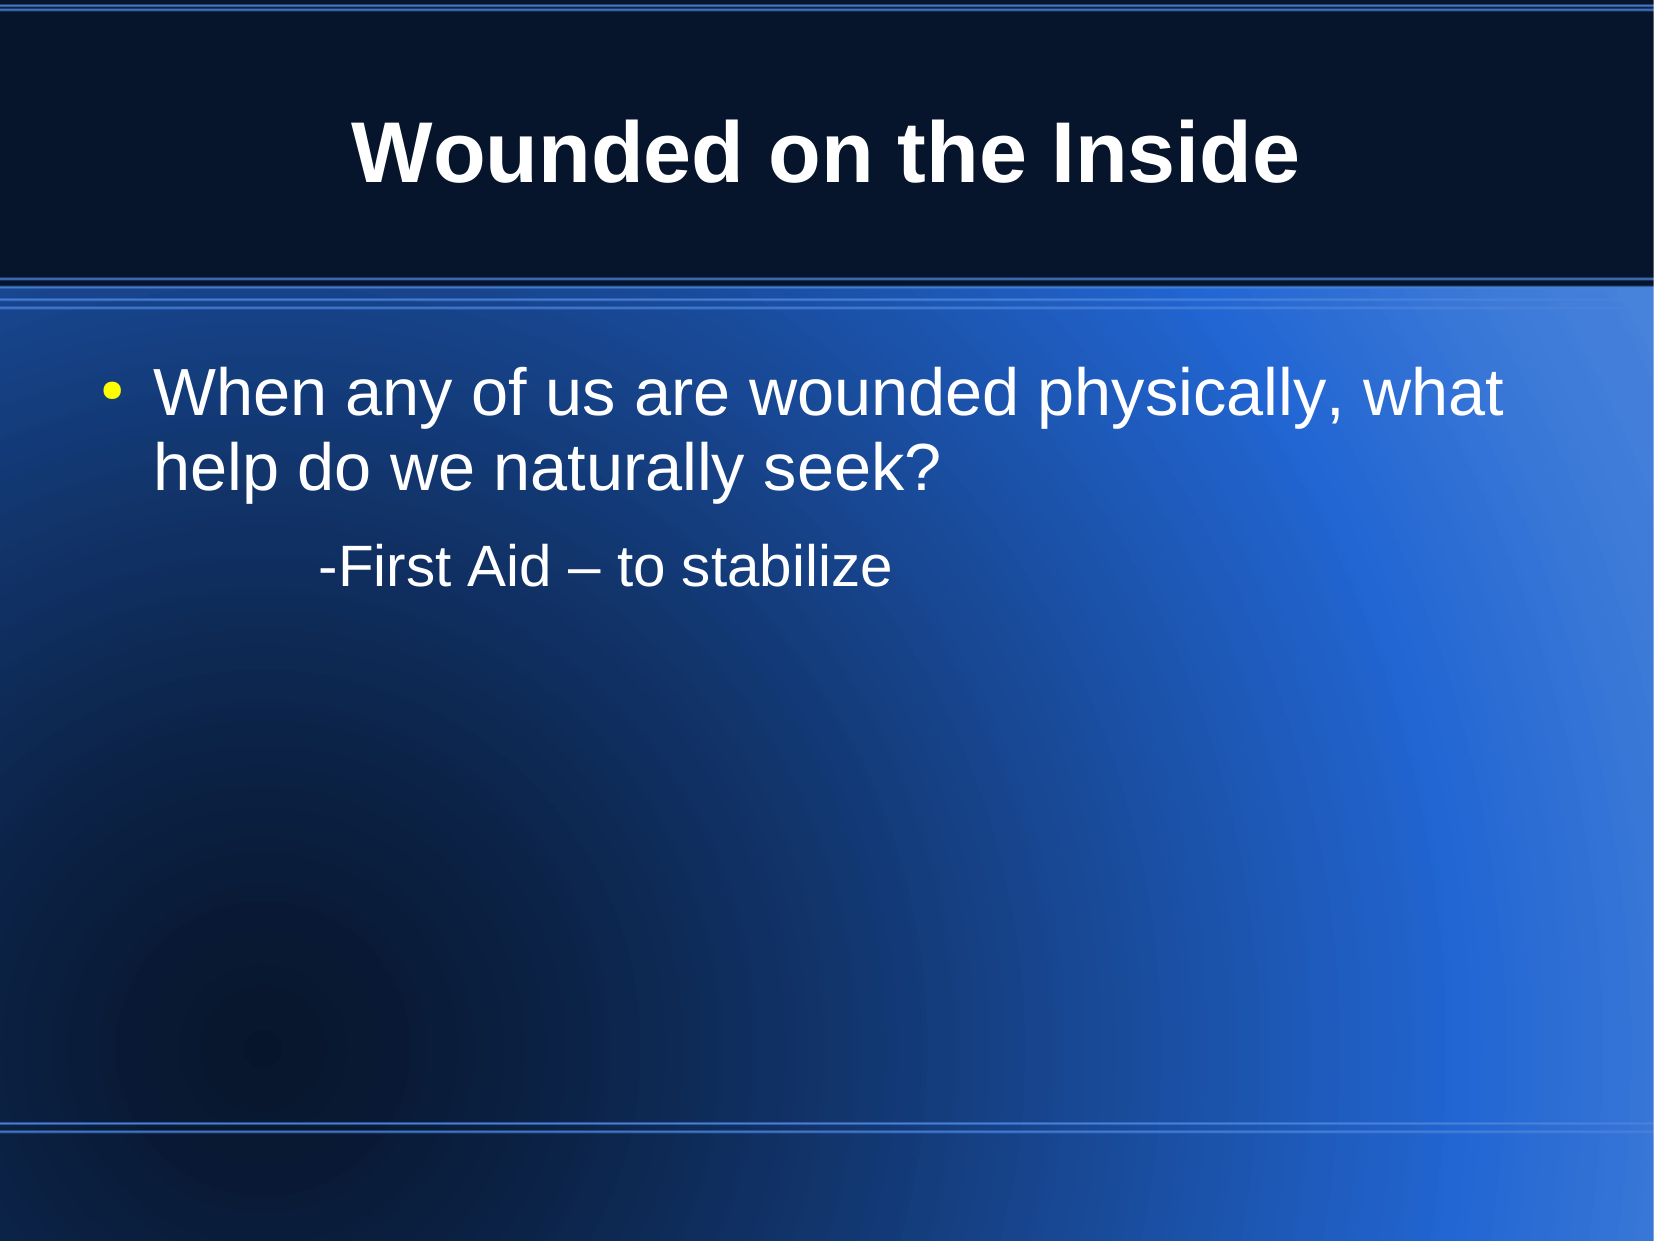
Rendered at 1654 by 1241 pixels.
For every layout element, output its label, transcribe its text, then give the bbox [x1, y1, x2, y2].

picture [0, 0, 1654, 1241]
list When any of us are wounded physically, what help do we naturally seek? -First Aid – to stabilize [82, 355, 1571, 1058]
title Wounded on the Inside [82, 49, 1571, 257]
